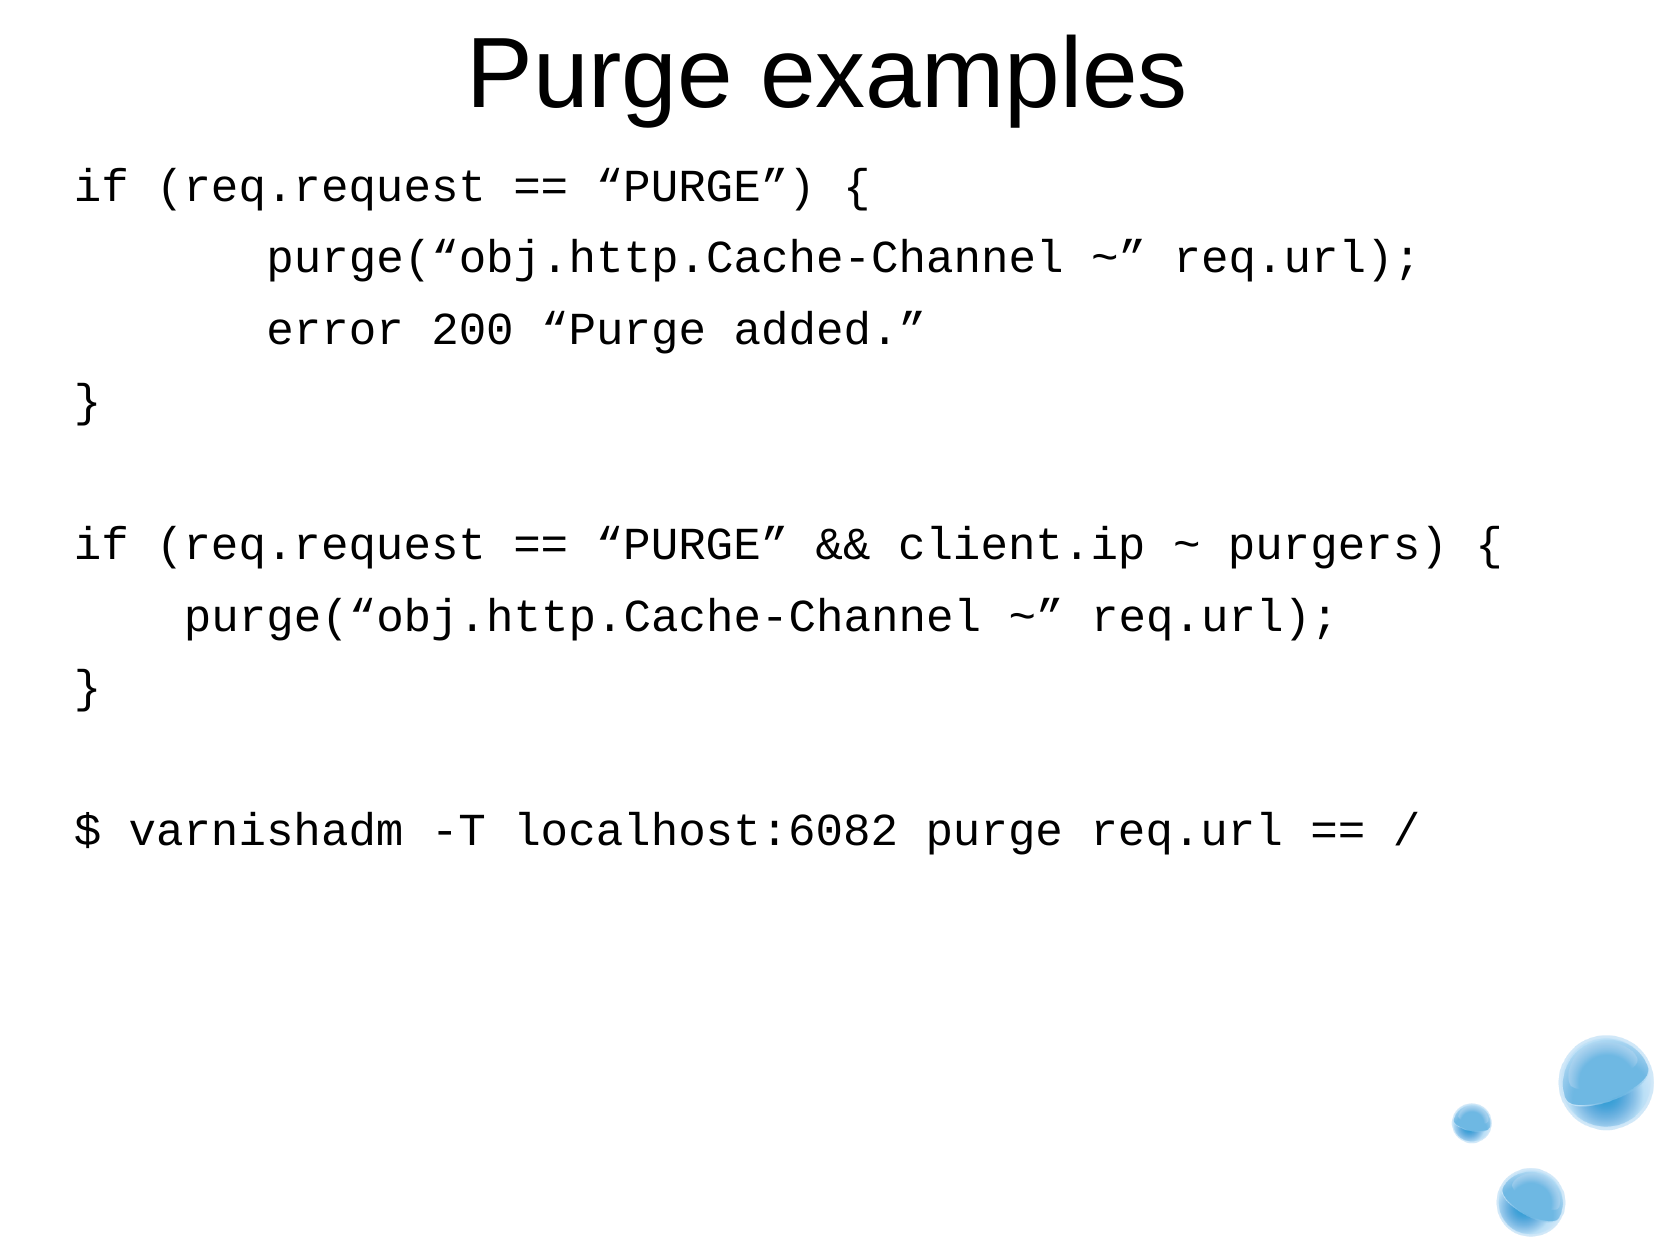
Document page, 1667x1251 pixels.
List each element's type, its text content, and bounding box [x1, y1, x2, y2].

picture [1451, 1033, 1654, 1238]
title Purge examples [119, 0, 1536, 147]
list if (req.request == “PURGE”) { purge(“obj.http.Cache-Channel ~” req.url); error 200 “Purge added.” } if (req.request == “PURGE” && client.ip ~ purgers) { purge(“obj.http.Cache-Channel ~” req.url); } $ varnishadm -T localhost:6082 purge req.url == / [59, 147, 1564, 1123]
